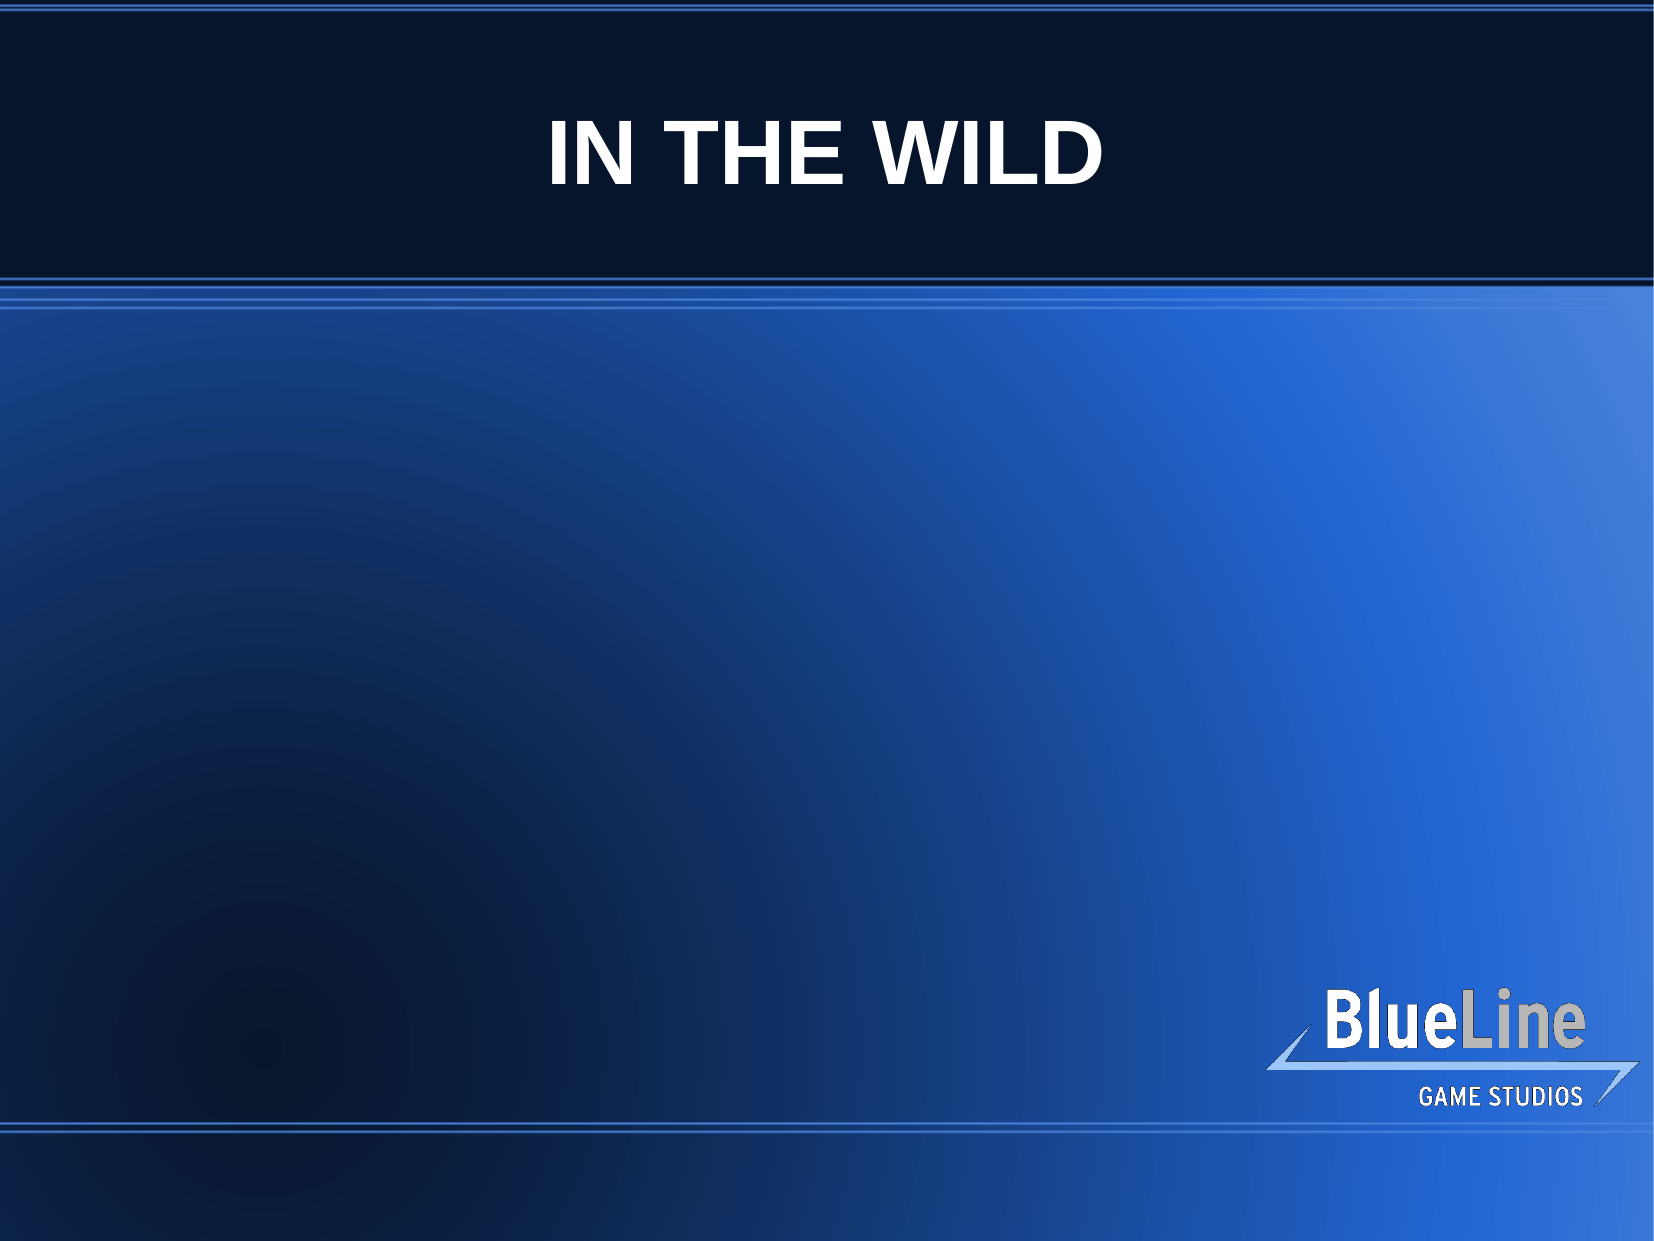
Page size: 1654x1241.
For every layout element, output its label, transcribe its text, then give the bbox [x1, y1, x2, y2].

title IN THE WILD [82, 56, 1571, 250]
picture [0, 0, 1654, 1241]
